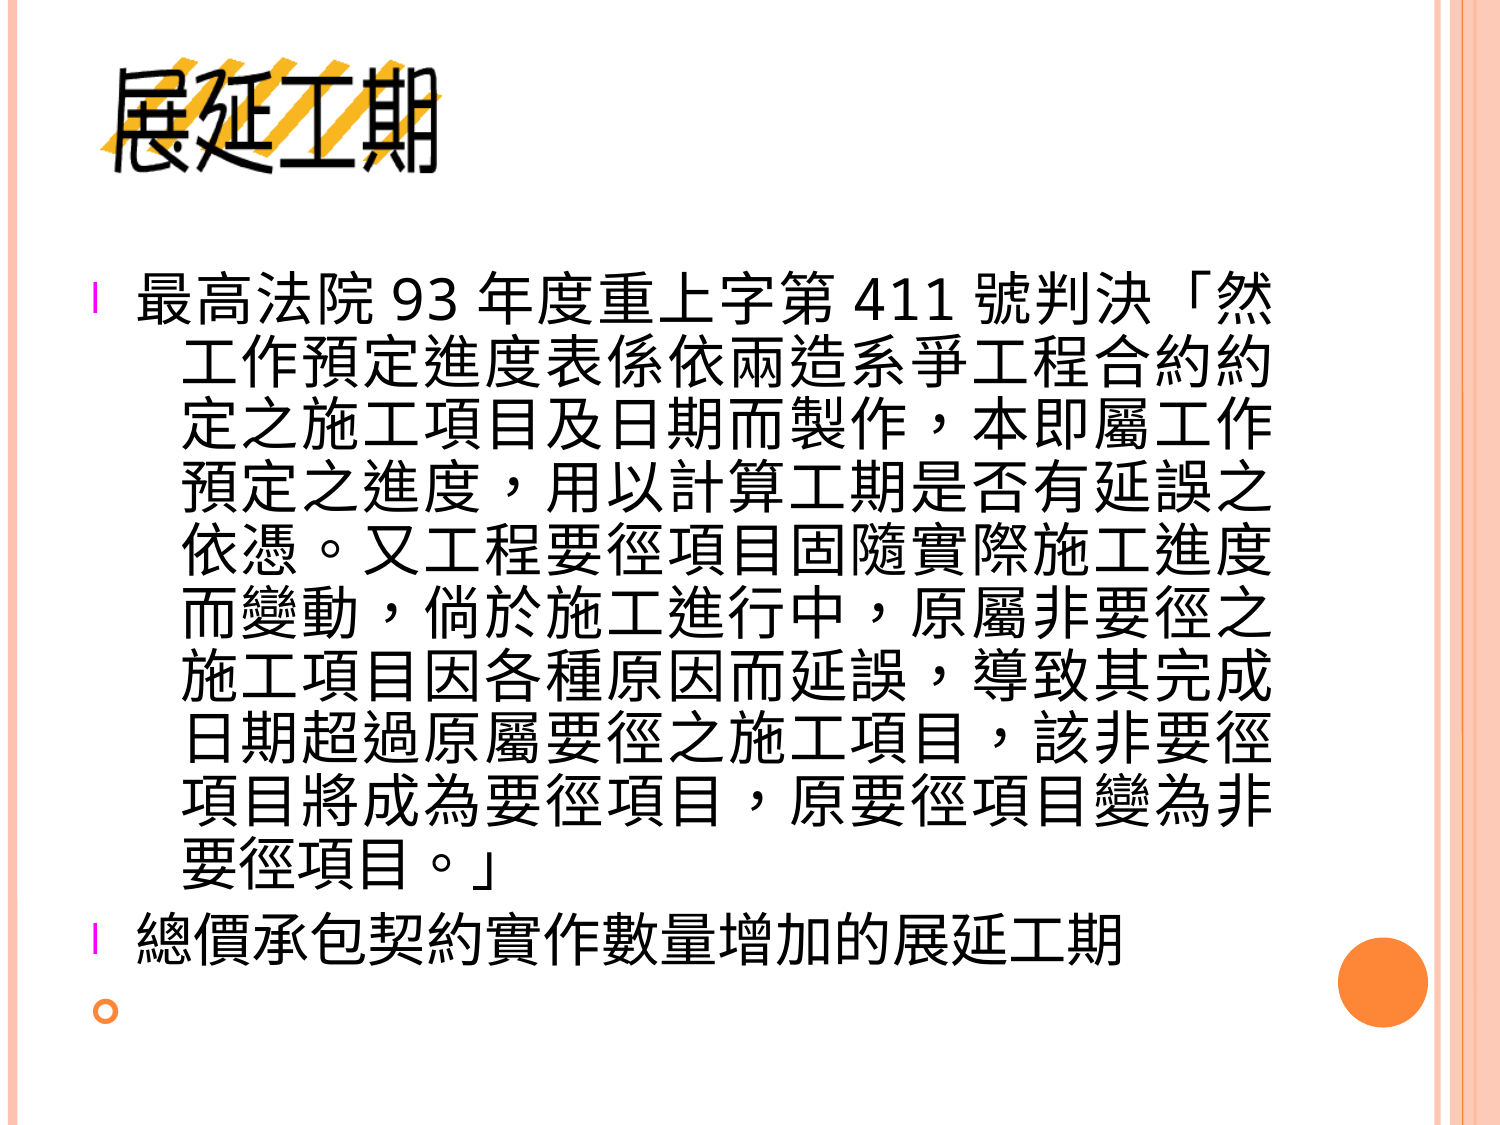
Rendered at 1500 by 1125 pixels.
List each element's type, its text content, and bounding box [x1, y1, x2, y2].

picture [100, 54, 449, 178]
list 最高法院93年度重上字第411號判決「然工作預定進度表係依兩造系爭工程合約約定之施工項目及日期而製作，本即屬工作預定之進度，用以計算工期是否有延誤之依憑。又工程要徑項目固隨實際施工進度而變動，倘於施工進行中，原屬非要徑之施工項目因各種原因而延誤，導致其完成日期超過原屬要徑之施工項目，該非要徑項目將成為要徑項目，原要徑項目變為非要徑項目。」 總價承包契約實作數量增加的展延工期 [75, 262, 1300, 1062]
